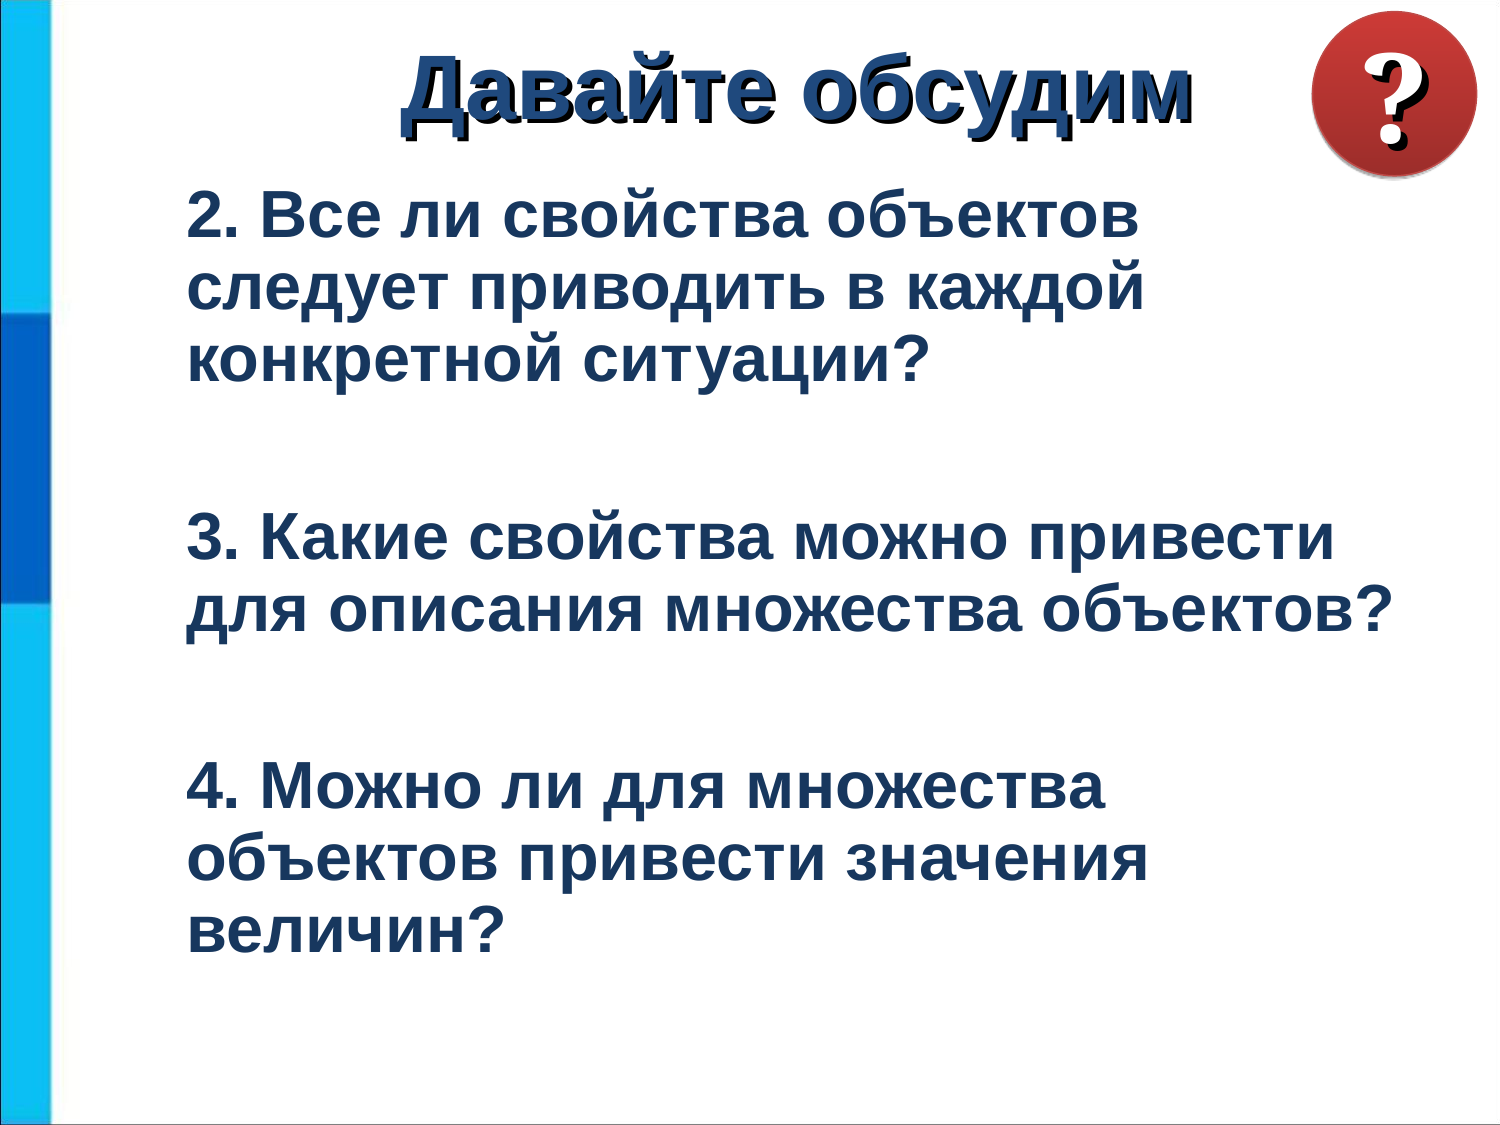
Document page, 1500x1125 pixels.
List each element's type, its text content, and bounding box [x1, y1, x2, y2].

text_box ? [1312, 11, 1477, 176]
picture [0, 0, 1500, 1125]
list 2. Все ли свойства объектов следует приводить в каждой конкретной ситуации? 3. Какие свойства можно привести для описания множества объектов? 4. Можно ли для множества объектов привести значения величин? [171, 172, 1425, 1005]
title Давайте обсудим [171, 30, 1341, 135]
